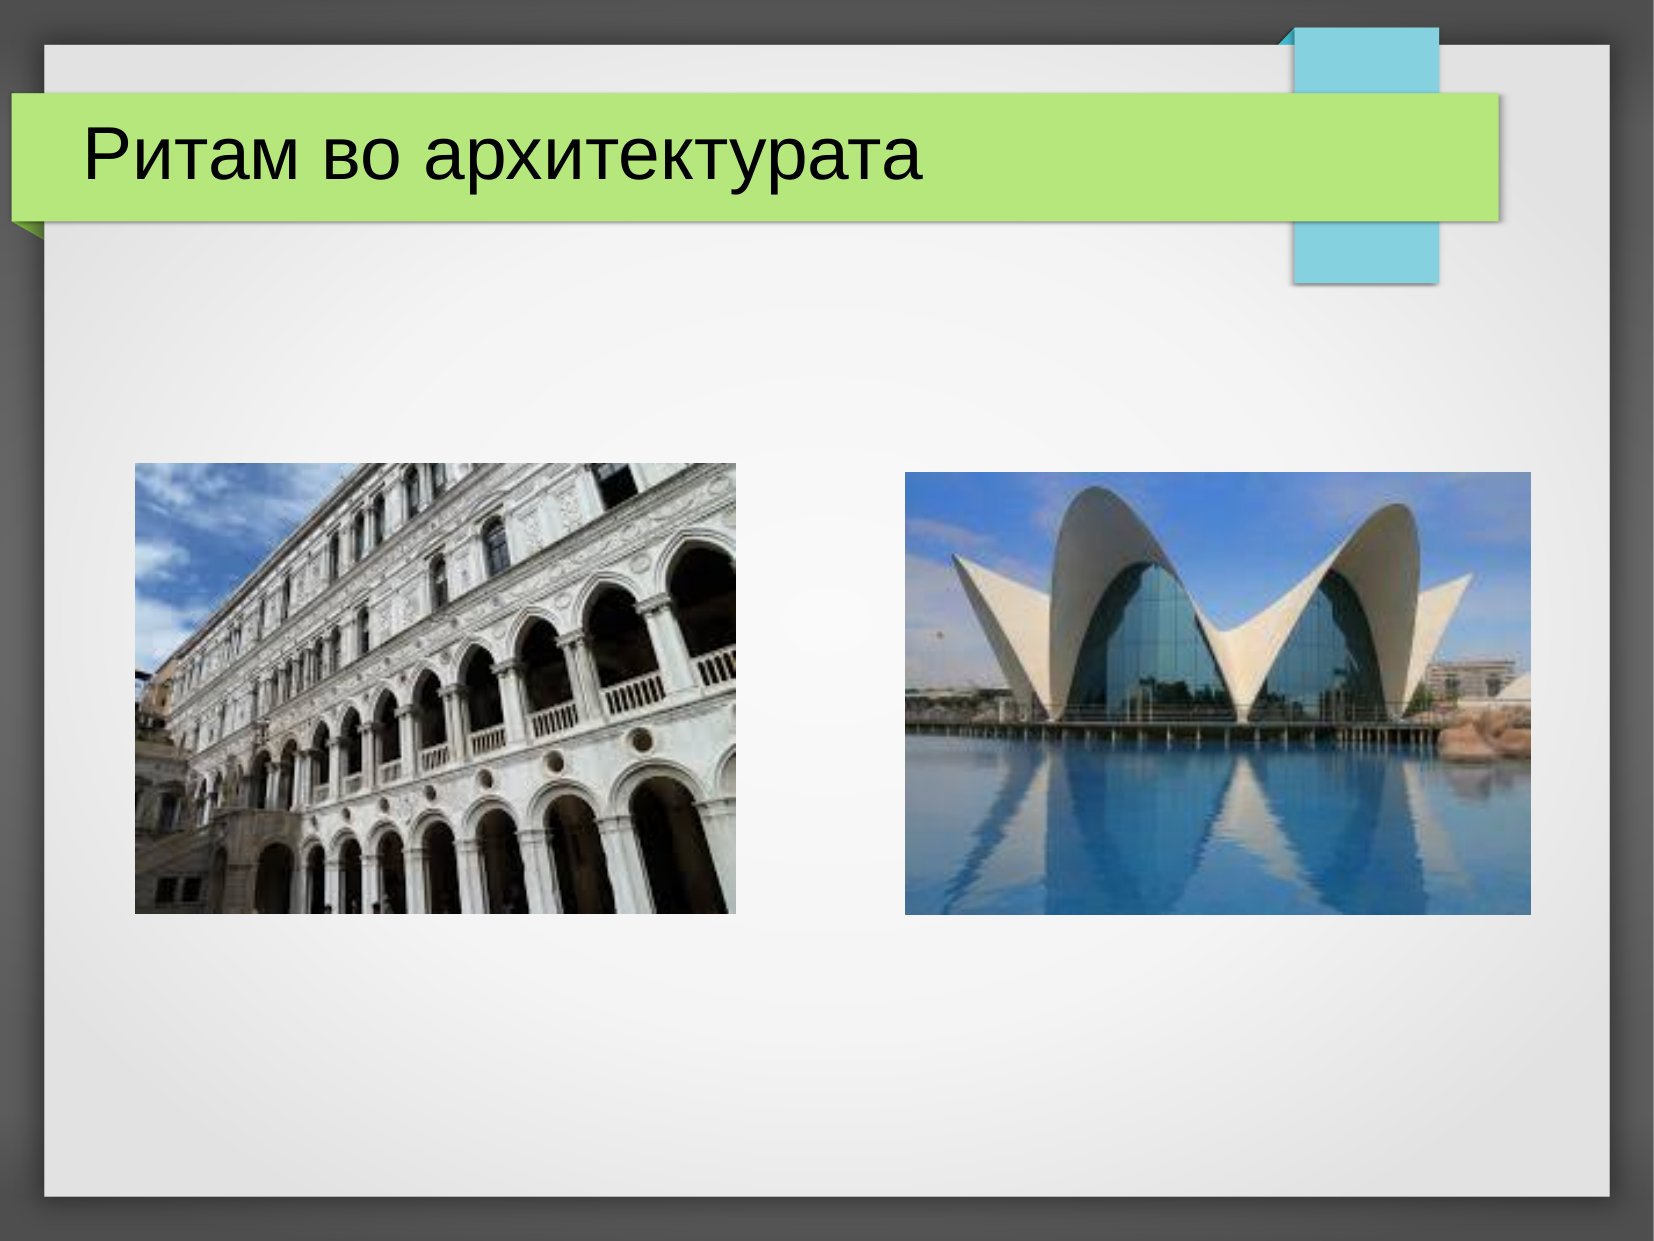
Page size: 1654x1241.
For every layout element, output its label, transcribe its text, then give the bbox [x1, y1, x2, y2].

picture [0, 0, 1654, 1241]
title Ритам во архитектурата [82, 94, 1264, 213]
